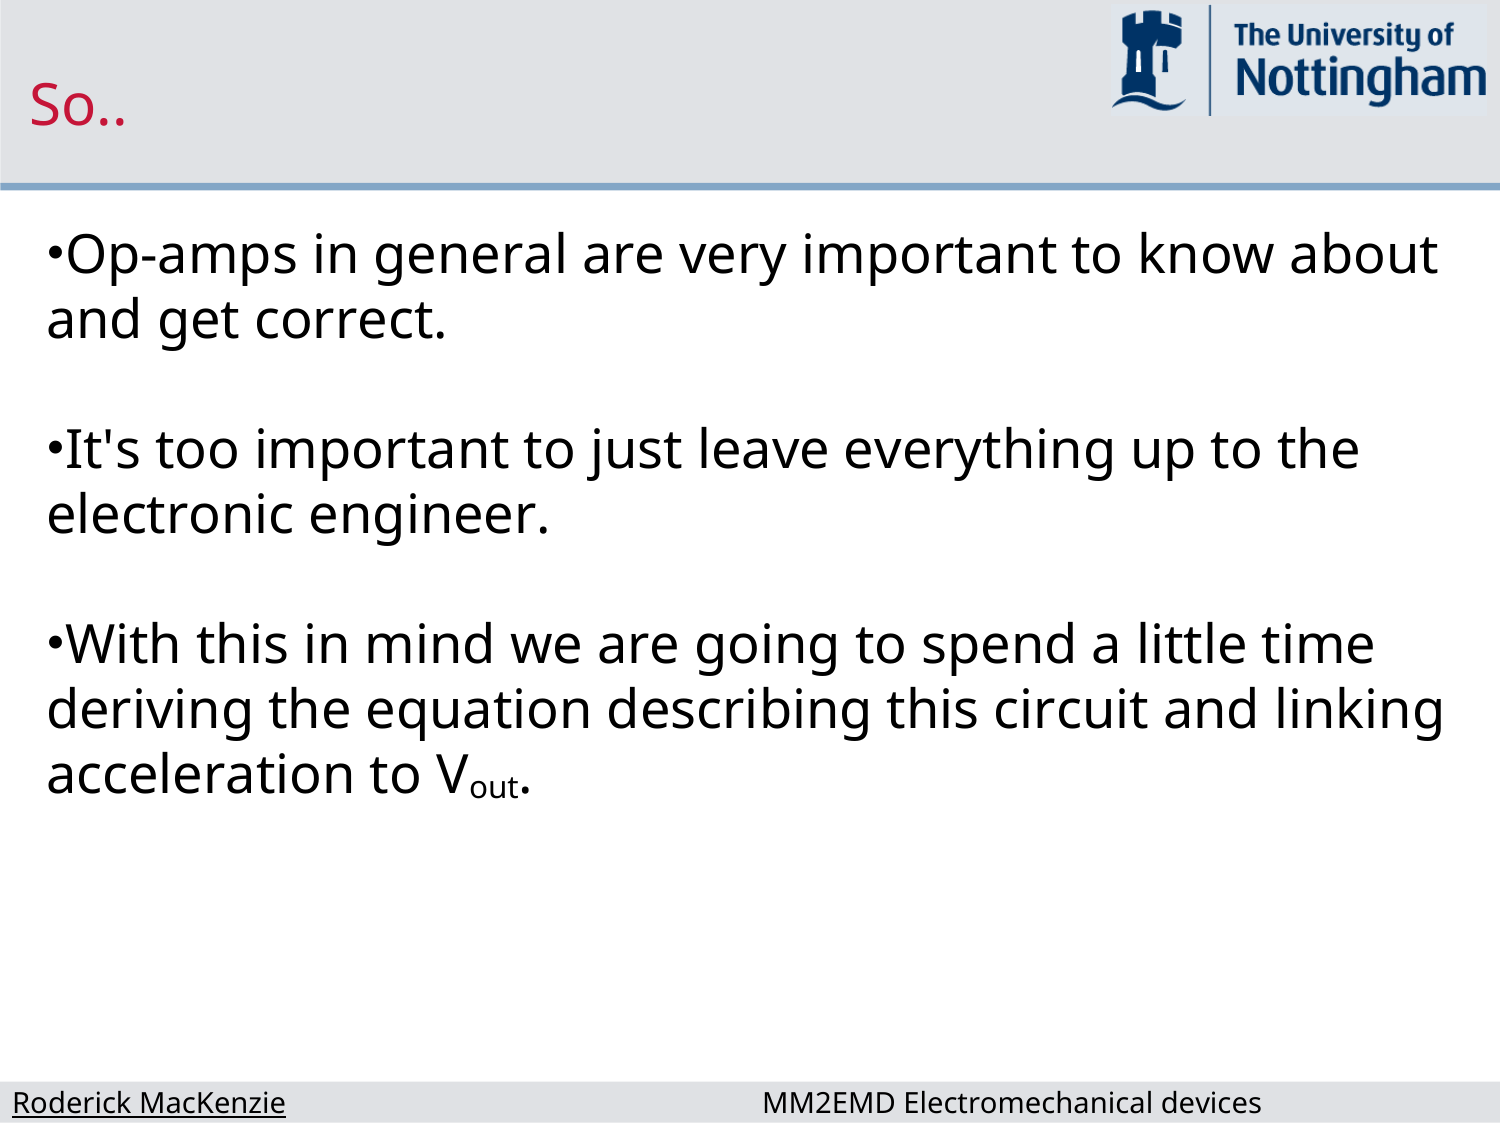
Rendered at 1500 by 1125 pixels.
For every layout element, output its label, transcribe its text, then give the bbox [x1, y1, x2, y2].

title So.. [14, 0, 1082, 213]
text_box Op-amps in general are very important to know about and get correct. It's too important to just leave everything up to the electronic engineer. With this in mind we are going to spend a little time deriving the equation describing this circuit and linking acceleration to Vout. [31, 212, 1495, 831]
picture [1111, 4, 1487, 116]
